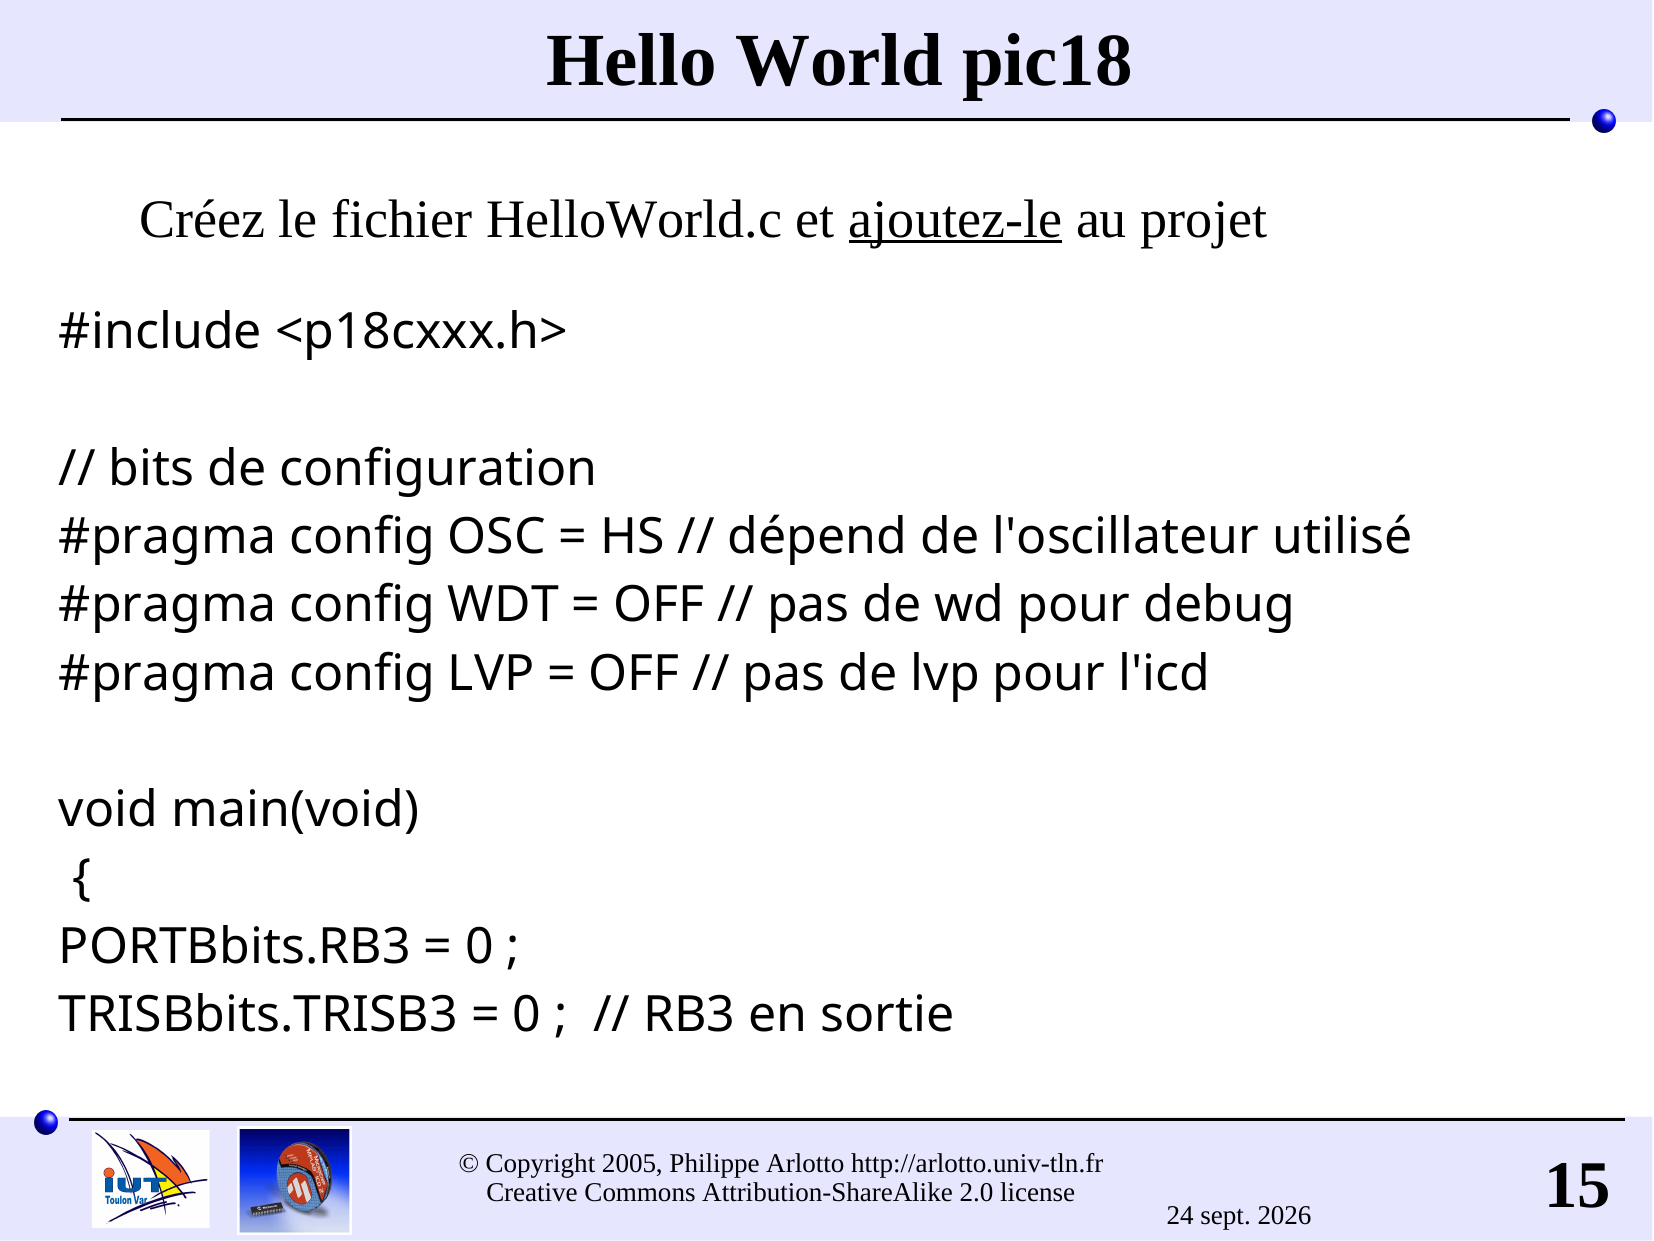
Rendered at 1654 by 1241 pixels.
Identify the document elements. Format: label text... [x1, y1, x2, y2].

list Créez le fichier HelloWorld.c et ajoutez-le au projet [121, 188, 1534, 295]
title Hello World pic18 [95, 14, 1585, 107]
picture [237, 1126, 352, 1235]
text_box #include <p18cxxx.h> // bits de configuration #pragma config OSC = HS // dépend de l'oscillateur utilisé #pragma config WDT = OFF // pas de wd pour debug #pragma config LVP = OFF // pas de lvp pour l'icd void main(void) { PORTBbits.RB3 = 0 ; TRISBbits.TRISB3 = 0 ; // RB3 en sortie [59, 295, 1595, 1033]
